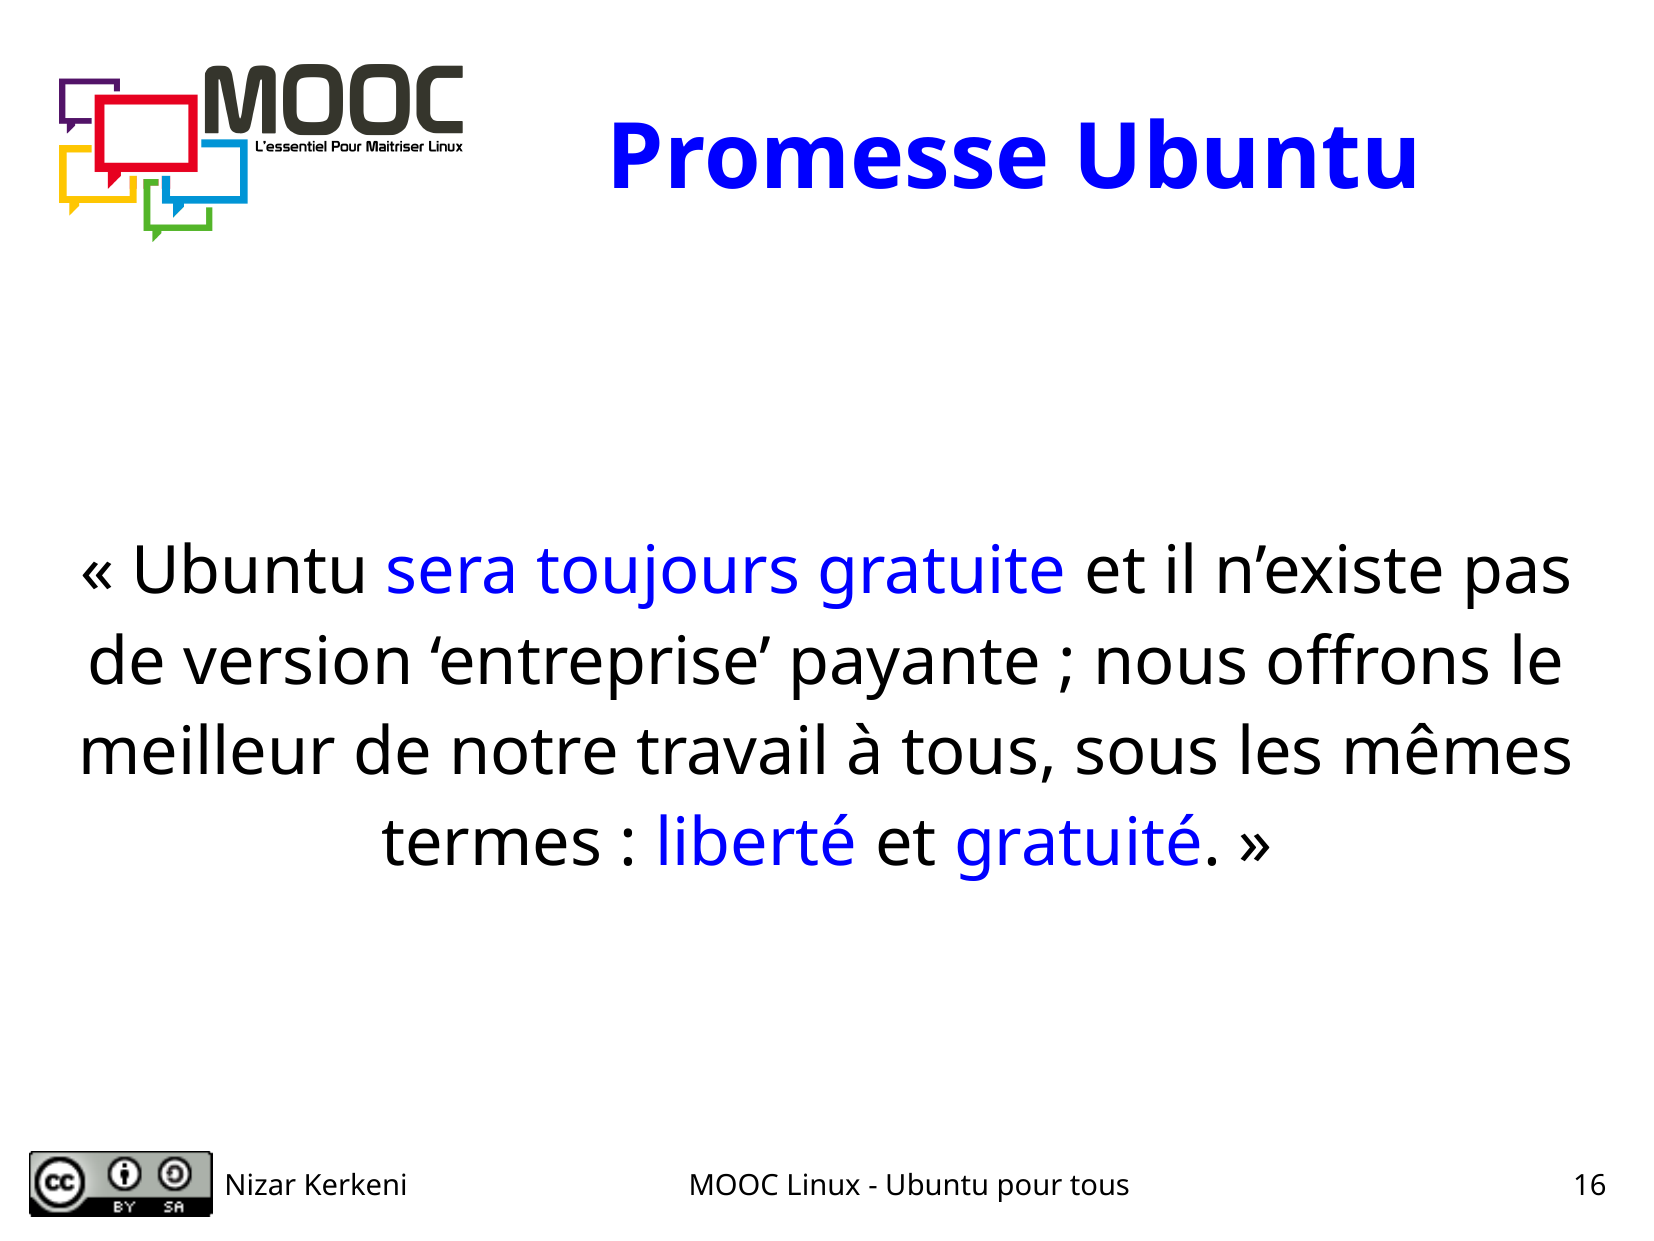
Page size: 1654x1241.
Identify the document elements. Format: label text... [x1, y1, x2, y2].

title Promesse Ubuntu [460, 49, 1568, 257]
subtitle « Ubuntu sera toujours gratuite et il n’existe pas de version ‘entreprise’ payante ; nous offrons le meilleur de notre travail à tous, sous les mêmes termes : liberté et gratuité. » [59, 290, 1595, 1117]
picture [59, 64, 460, 242]
picture [29, 1151, 213, 1217]
